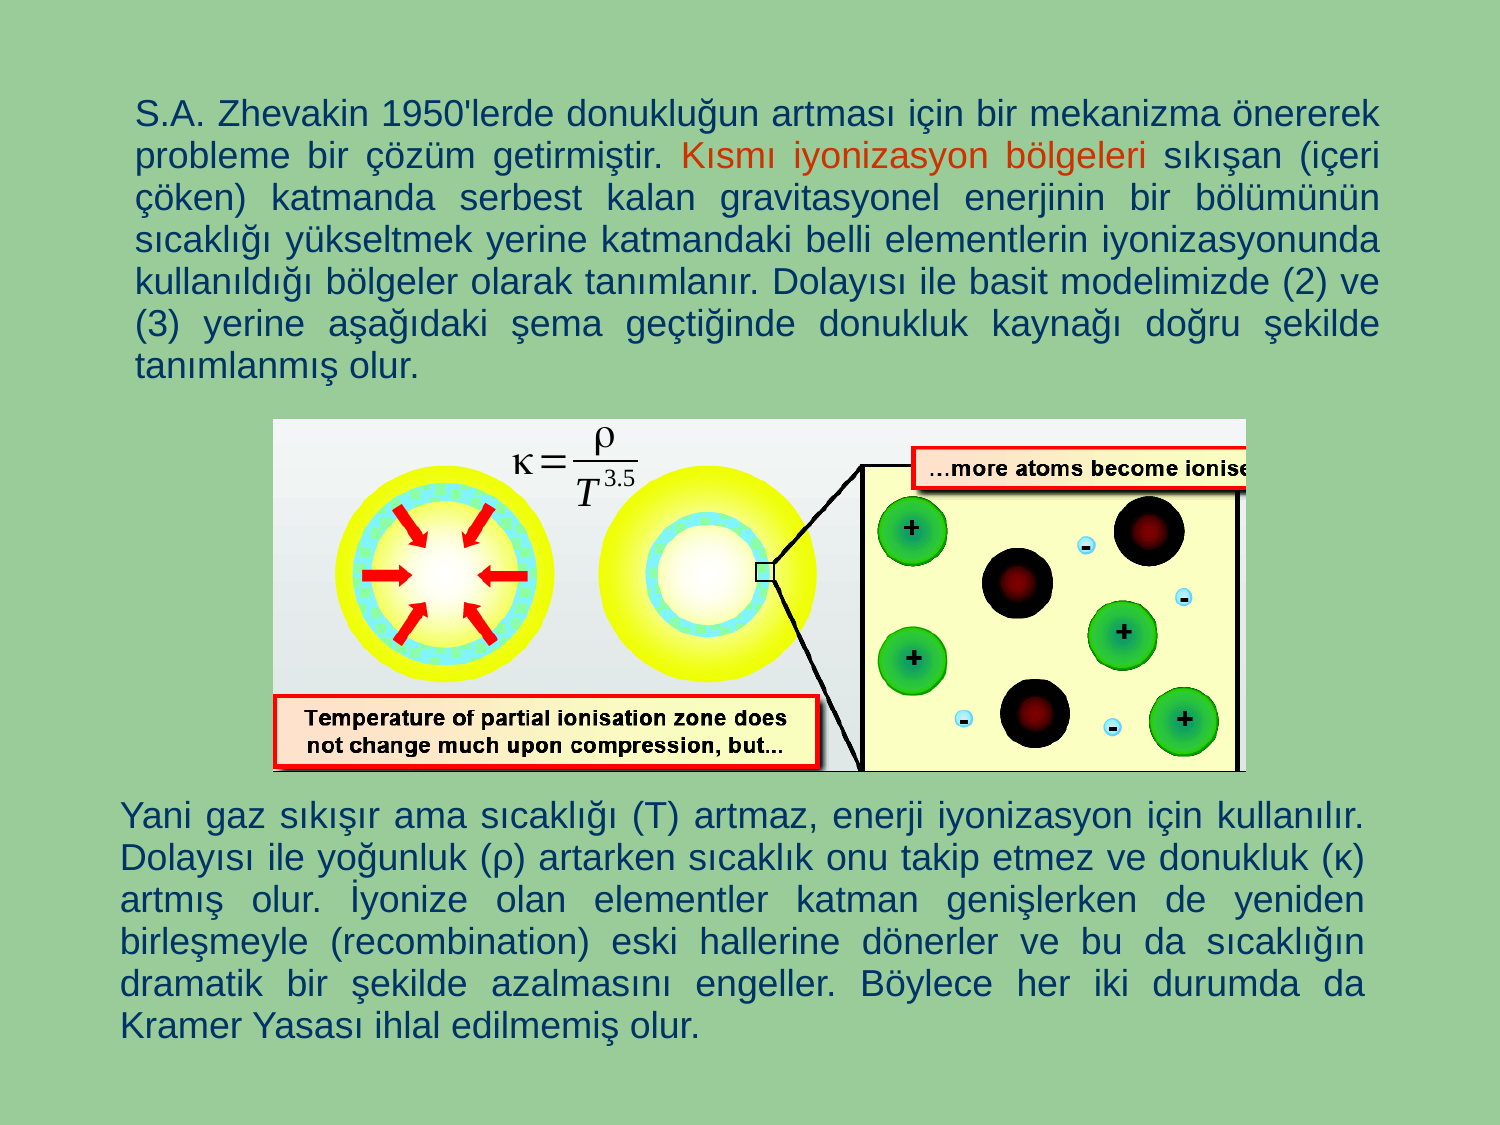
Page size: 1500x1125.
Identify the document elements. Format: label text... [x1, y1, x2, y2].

text_box S.A. Zhevakin 1950'lerde donukluğun artması için bir mekanizma önererek probleme bir çözüm getirmiştir. Kısmı iyonizasyon bölgeleri sıkışan (içeri çöken) katmanda serbest kalan gravitasyonel enerjinin bir bölümünün sıcaklığı yükseltmek yerine katmandaki belli elementlerin iyonizasyonunda kullanıldığı bölgeler olarak tanımlanır. Dolayısı ile basit modelimizde (2) ve (3) yerine aşağıdaki şema geçtiğinde donukluk kaynağı doğru şekilde tanımlanmış olur. [120, 85, 1396, 395]
text_box Yani gaz sıkışır ama sıcaklığı (T) artmaz, enerji iyonizasyon için kullanılır. Dolayısı ile yoğunluk (ρ) artarken sıcaklık onu takip etmez ve donukluk (κ) artmış olur. İyonize olan elementler katman genişlerken de yeniden birleşmeyle (recombination) eski hallerine dönerler ve bu da sıcaklığın dramatik bir şekilde azalmasını engeller. Böylece her iki durumda da Kramer Yasası ihlal edilmemiş olur. [105, 787, 1381, 1055]
chart [504, 425, 646, 517]
picture [273, 419, 1246, 772]
